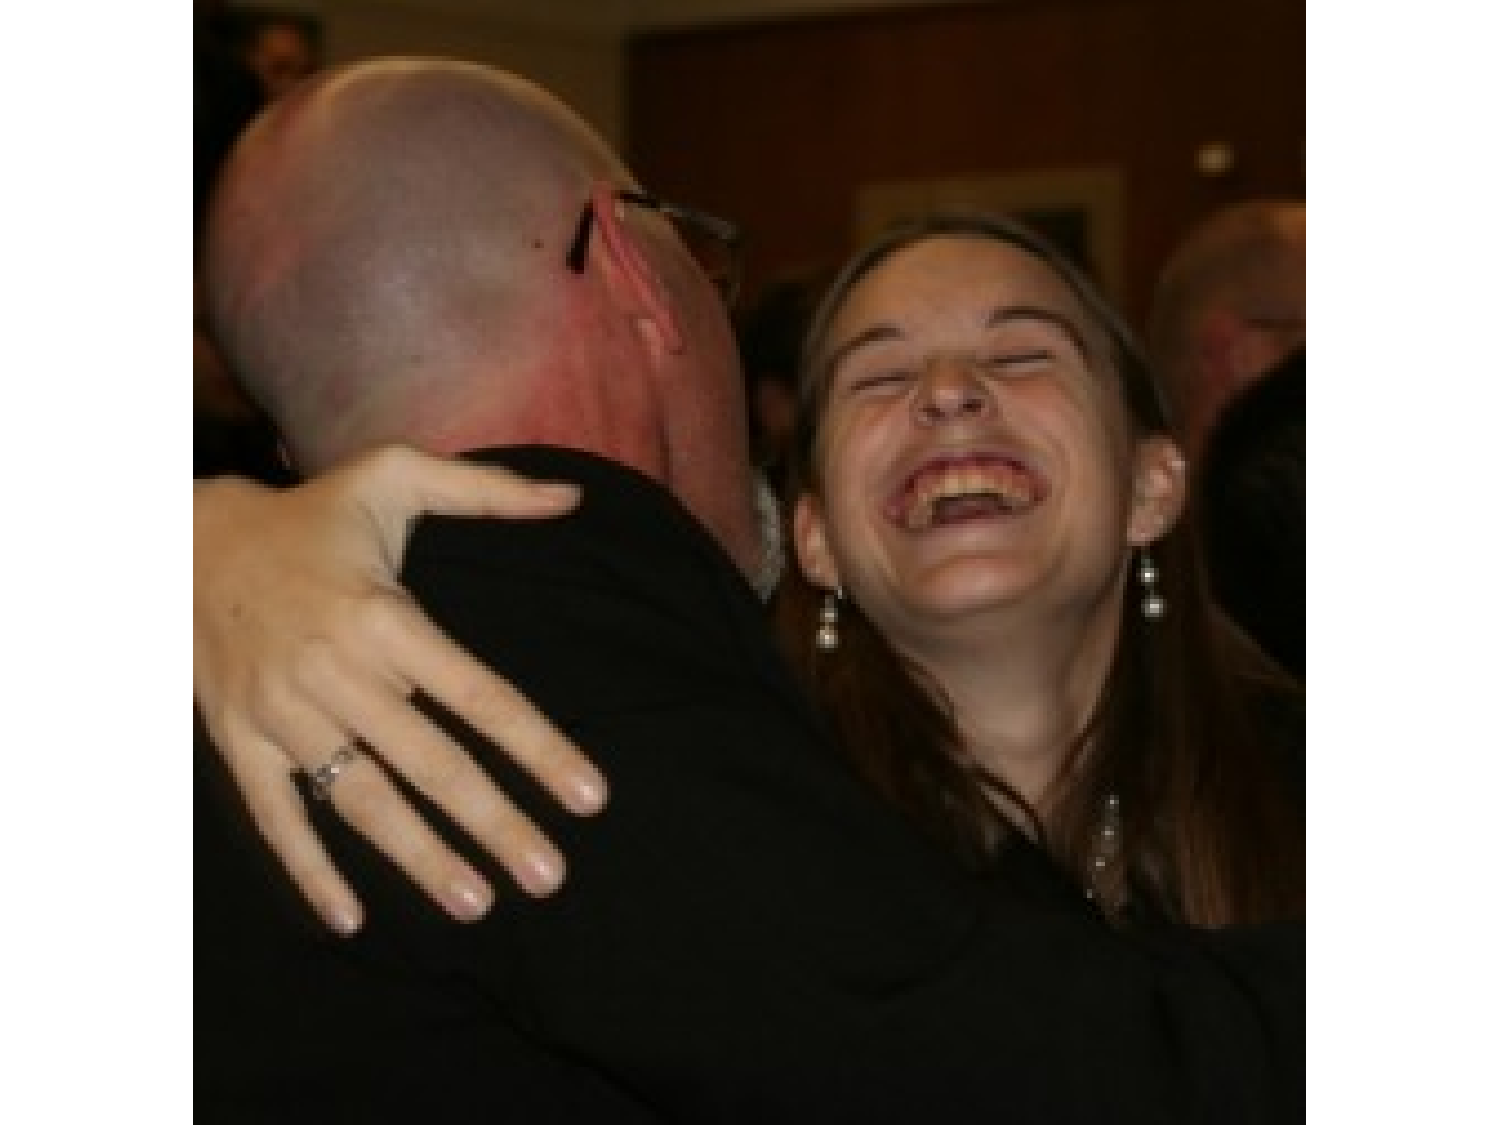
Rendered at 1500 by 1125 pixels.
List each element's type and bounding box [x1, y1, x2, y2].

picture [193, 0, 1306, 1125]
